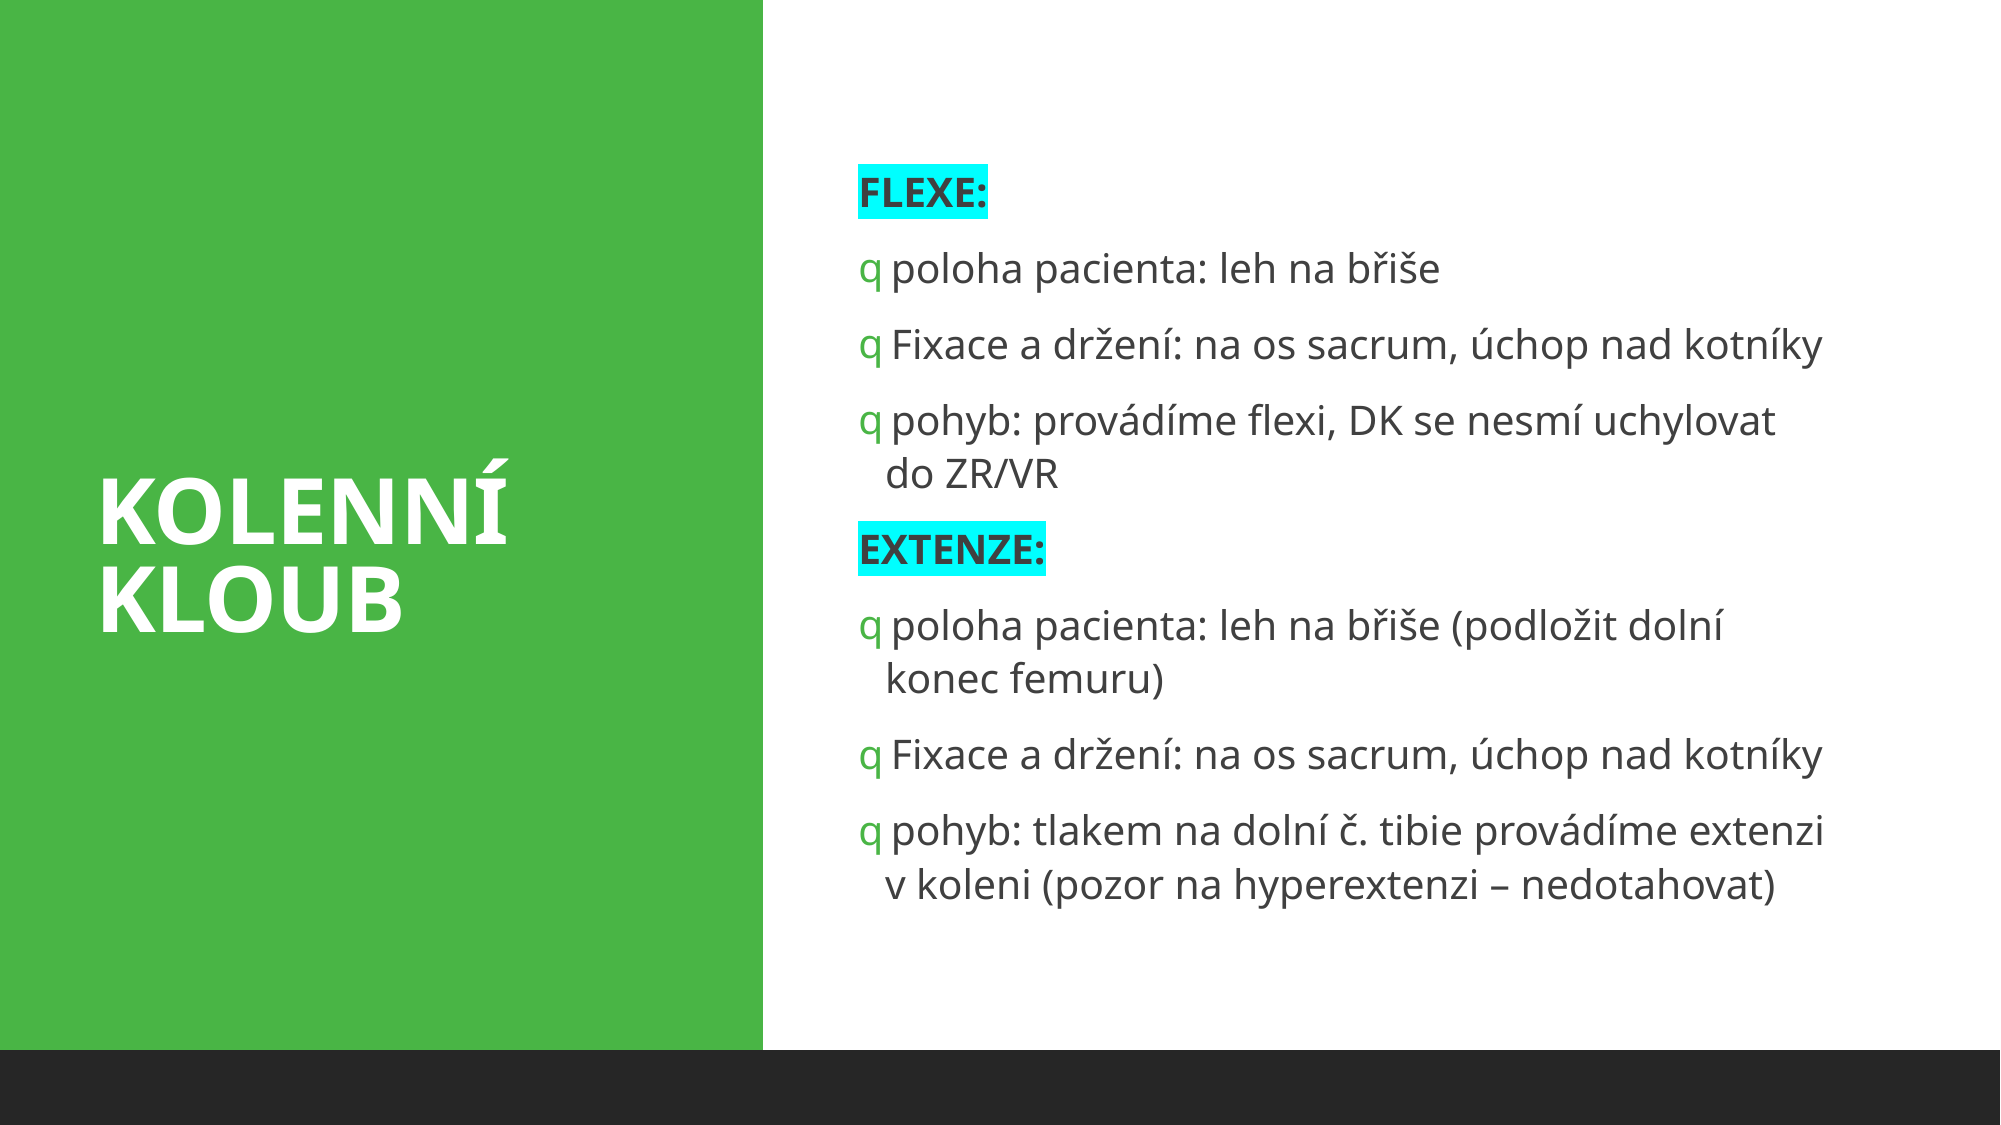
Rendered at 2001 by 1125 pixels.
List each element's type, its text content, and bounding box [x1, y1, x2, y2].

title KOLENNÍ KLOUB [80, 99, 679, 1026]
list FLEXE: poloha pacienta: leh na břiše Fixace a držení: na os sacrum, úchop nad kotníky pohyb: provádíme flexi, DK se nesmí uchylovat do ZR/VR EXTENZE: poloha pacienta: leh na břiše (podložit dolní konec femuru) Fixace a držení: na os sacrum, úchop nad kotníky pohyb: tlakem na dolní č. tibie provádíme extenzi v koleni (pozor na hyperextenzi – nedotahovat) [858, 147, 1831, 1050]
text_box [0, 0, 2000, 1125]
